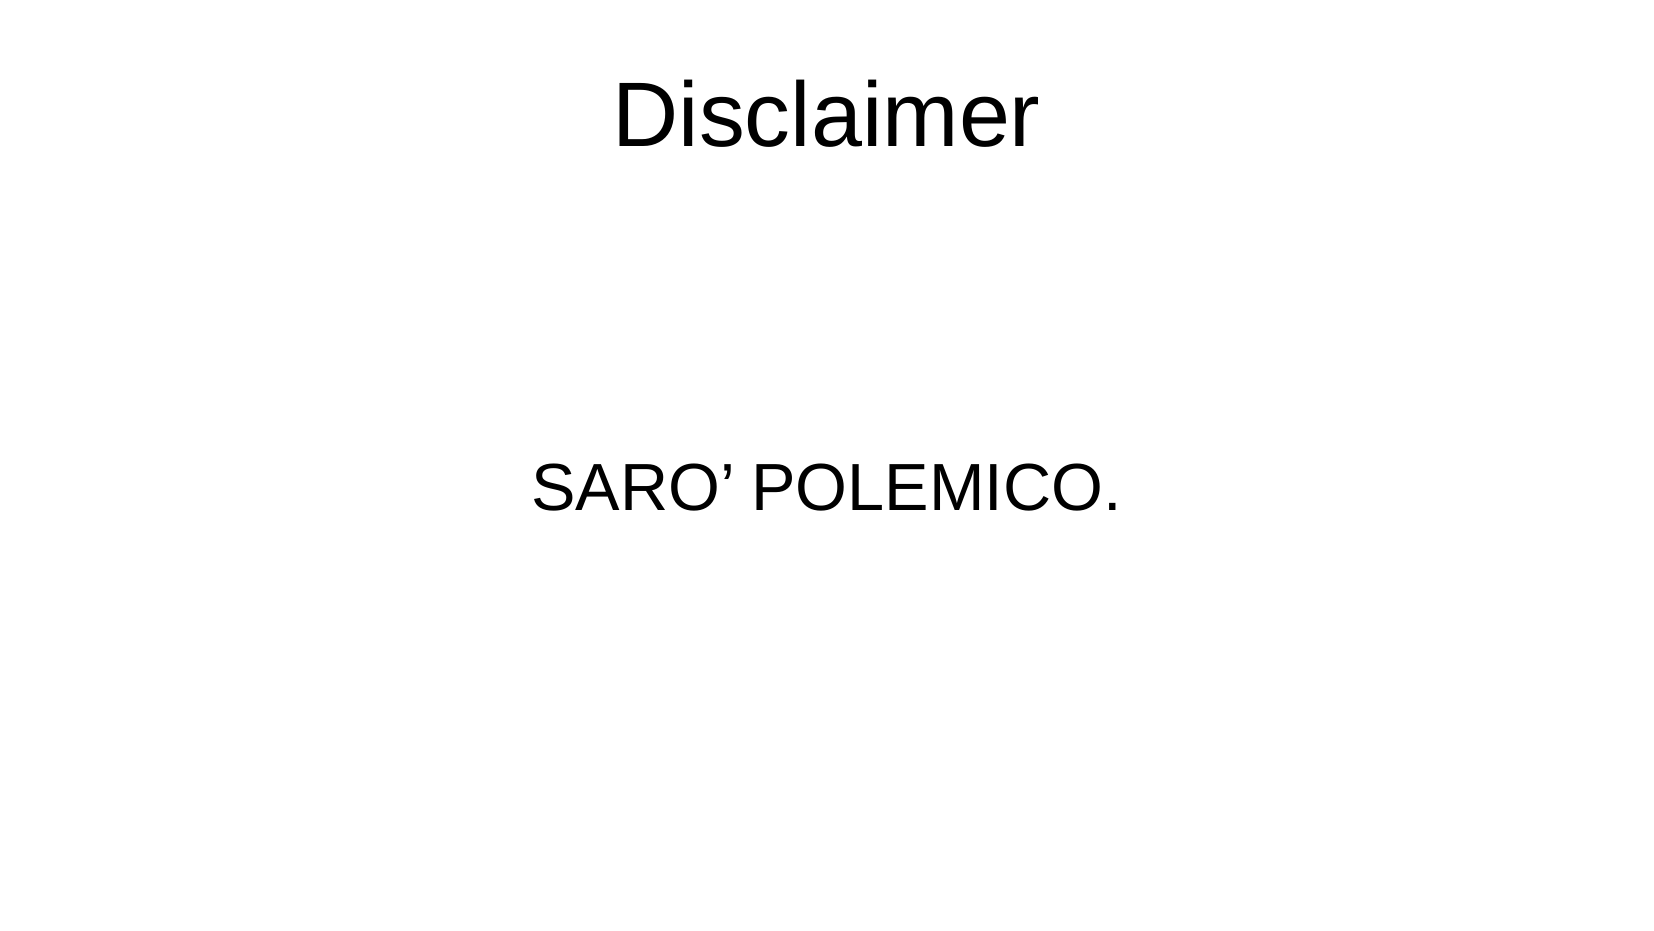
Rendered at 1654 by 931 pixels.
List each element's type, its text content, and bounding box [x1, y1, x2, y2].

title Disclaimer [82, 37, 1571, 193]
subtitle SARO’ POLEMICO. [82, 217, 1571, 758]
